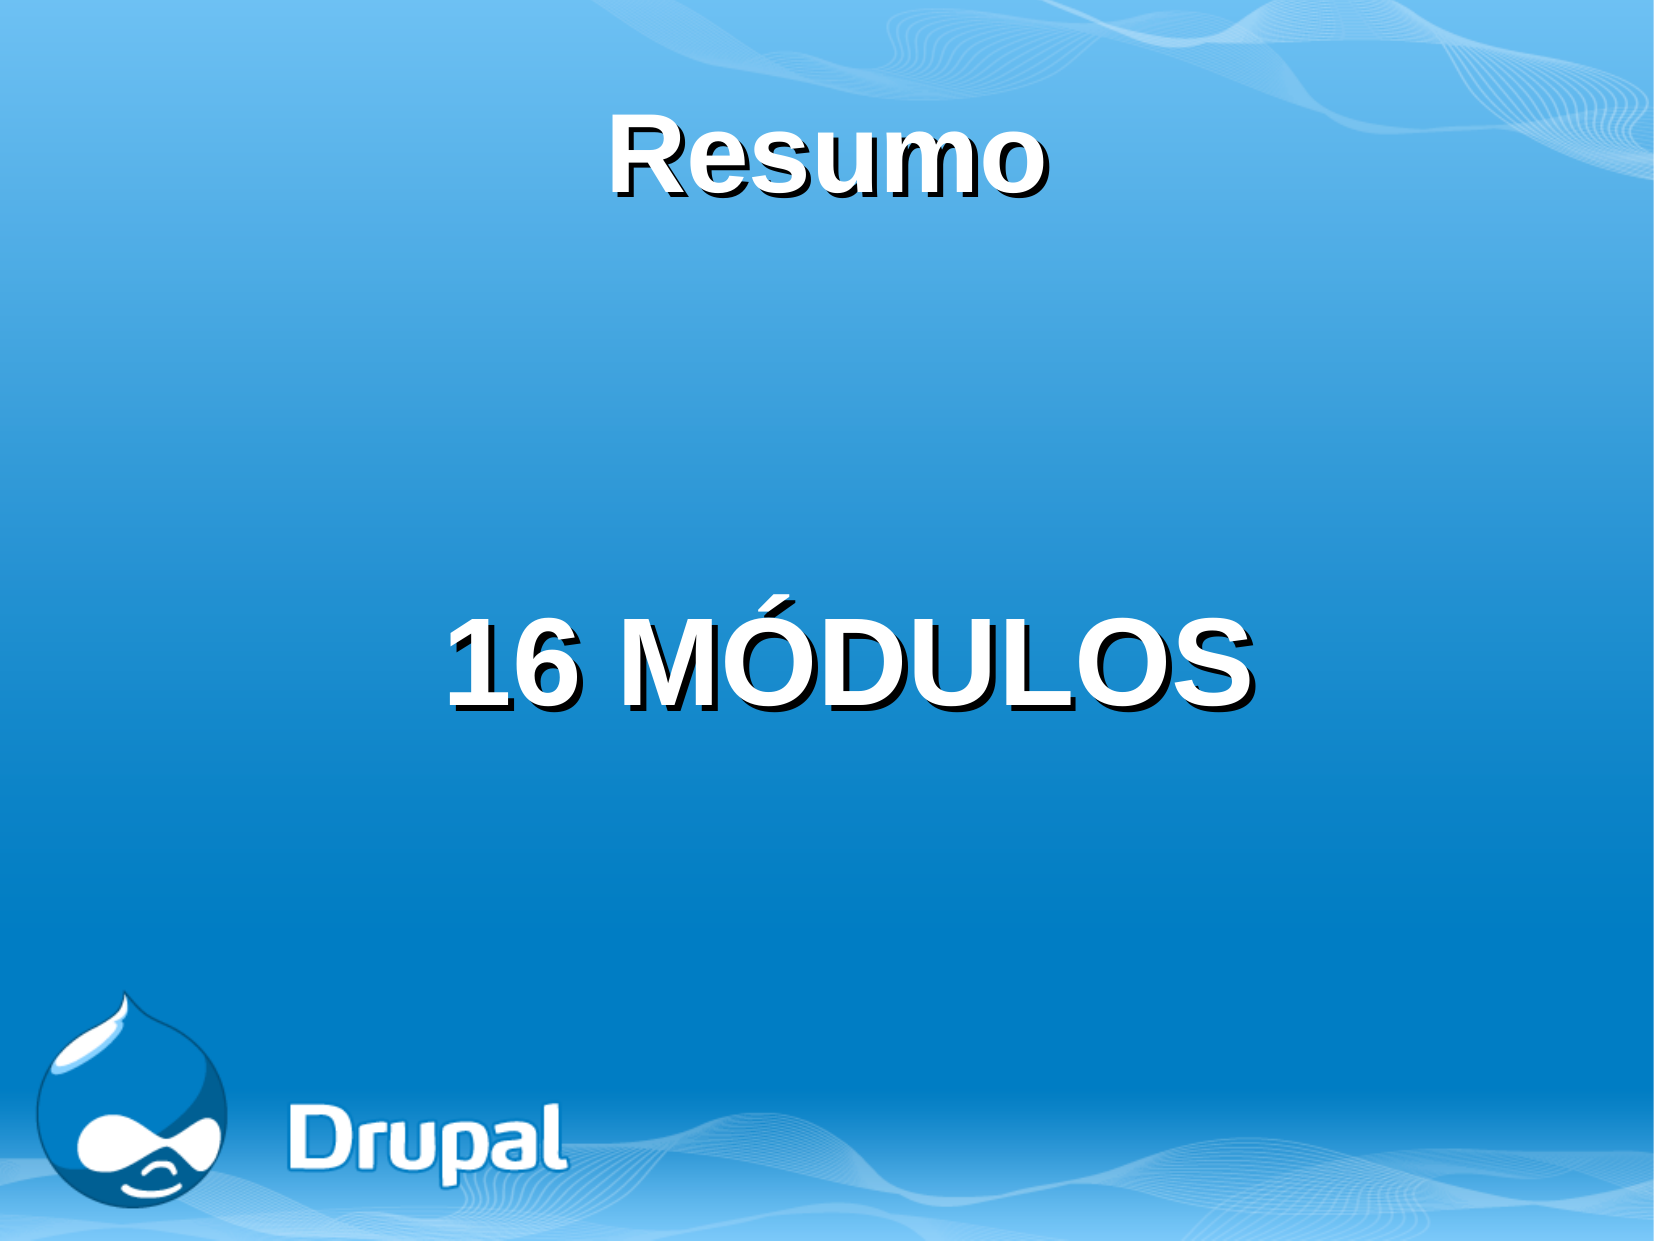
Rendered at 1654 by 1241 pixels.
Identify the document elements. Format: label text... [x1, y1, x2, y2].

title Resumo [82, 49, 1571, 257]
text_box 16 MÓDULOS [82, 290, 1571, 1109]
picture [0, 0, 1654, 1241]
